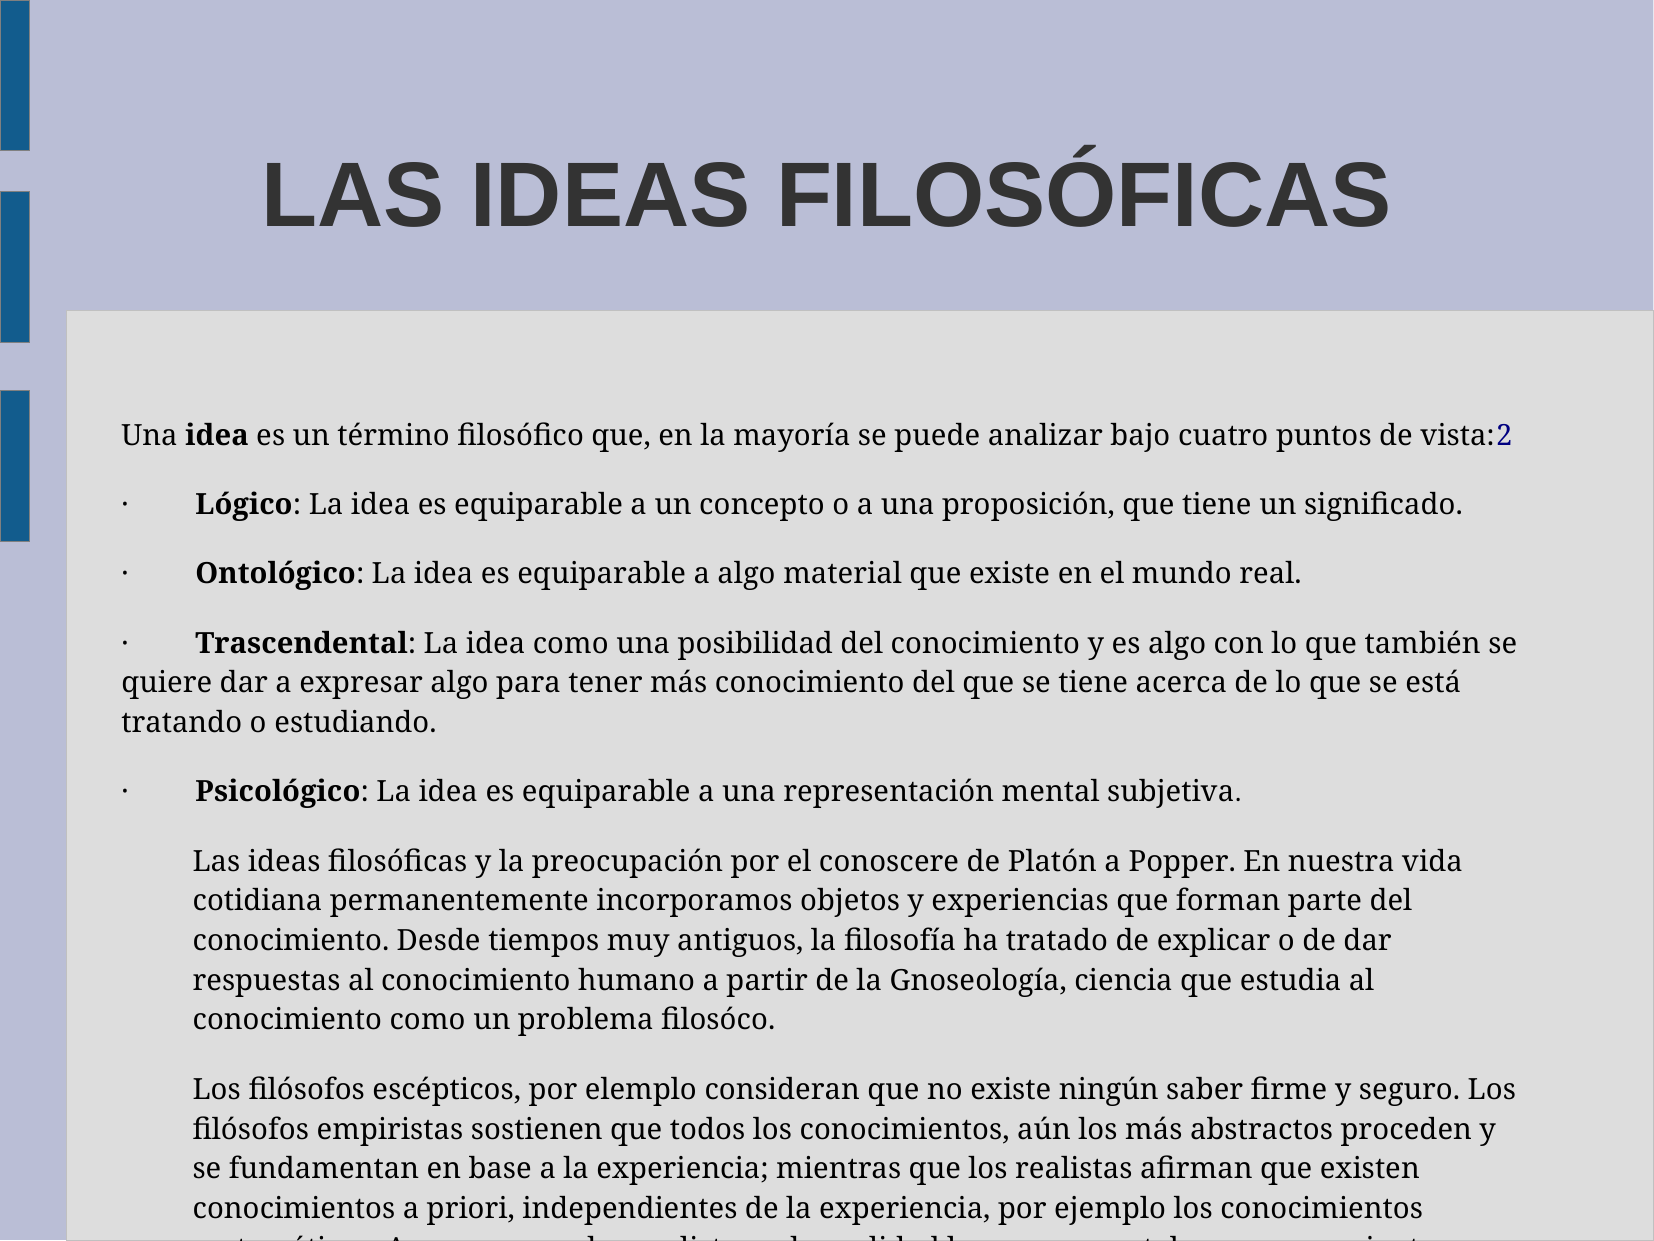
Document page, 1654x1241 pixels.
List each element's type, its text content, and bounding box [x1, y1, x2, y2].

list Una idea es un término filosófico que, en la mayoría se puede analizar bajo cuatro puntos de vista:2 · Lógico: La idea es equiparable a un concepto o a una proposición, que tiene un significado. · Ontológico: La idea es equiparable a algo material que existe en el mundo real. · Trascendental: La idea como una posibilidad del conocimiento y es algo con lo que también se quiere dar a expresar algo para tener más conocimiento del que se tiene acerca de lo que se está tratando o estudiando. · Psicológico: La idea es equiparable a una representación mental subjetiva. Las ideas filosóficas y la preocupación por el conoscere de Platón a Popper. En nuestra vida cotidiana permanentemente incorporamos objetos y experiencias que forman parte del conocimiento. Desde tiempos muy antiguos, la filosofía ha tratado de explicar o de dar respuestas al conocimiento humano a partir de la Gnoseología, ciencia que estudia al conocimiento como un problema filosóco. Los filósofos escépticos, por elemplo consideran que no existe ningún saber firme y seguro. Los filósofos empiristas sostienen que todos los conocimientos, aún los más abstractos proceden y se fundamentan en base a la experiencia; mientras que los realistas afirman que existen conocimientos a priori, independientes de la experiencia, por ejemplo los conocimientos matemáticos. A su vez, para los realistas, a la realidad la conocemos tal y como es, mientras que para los idealistas la realidad no la conocemos tal y como es, sino según su aparición “ ideal ” [121, 344, 1534, 1241]
title LAS IDEAS FILOSÓFICAS [121, 91, 1534, 299]
